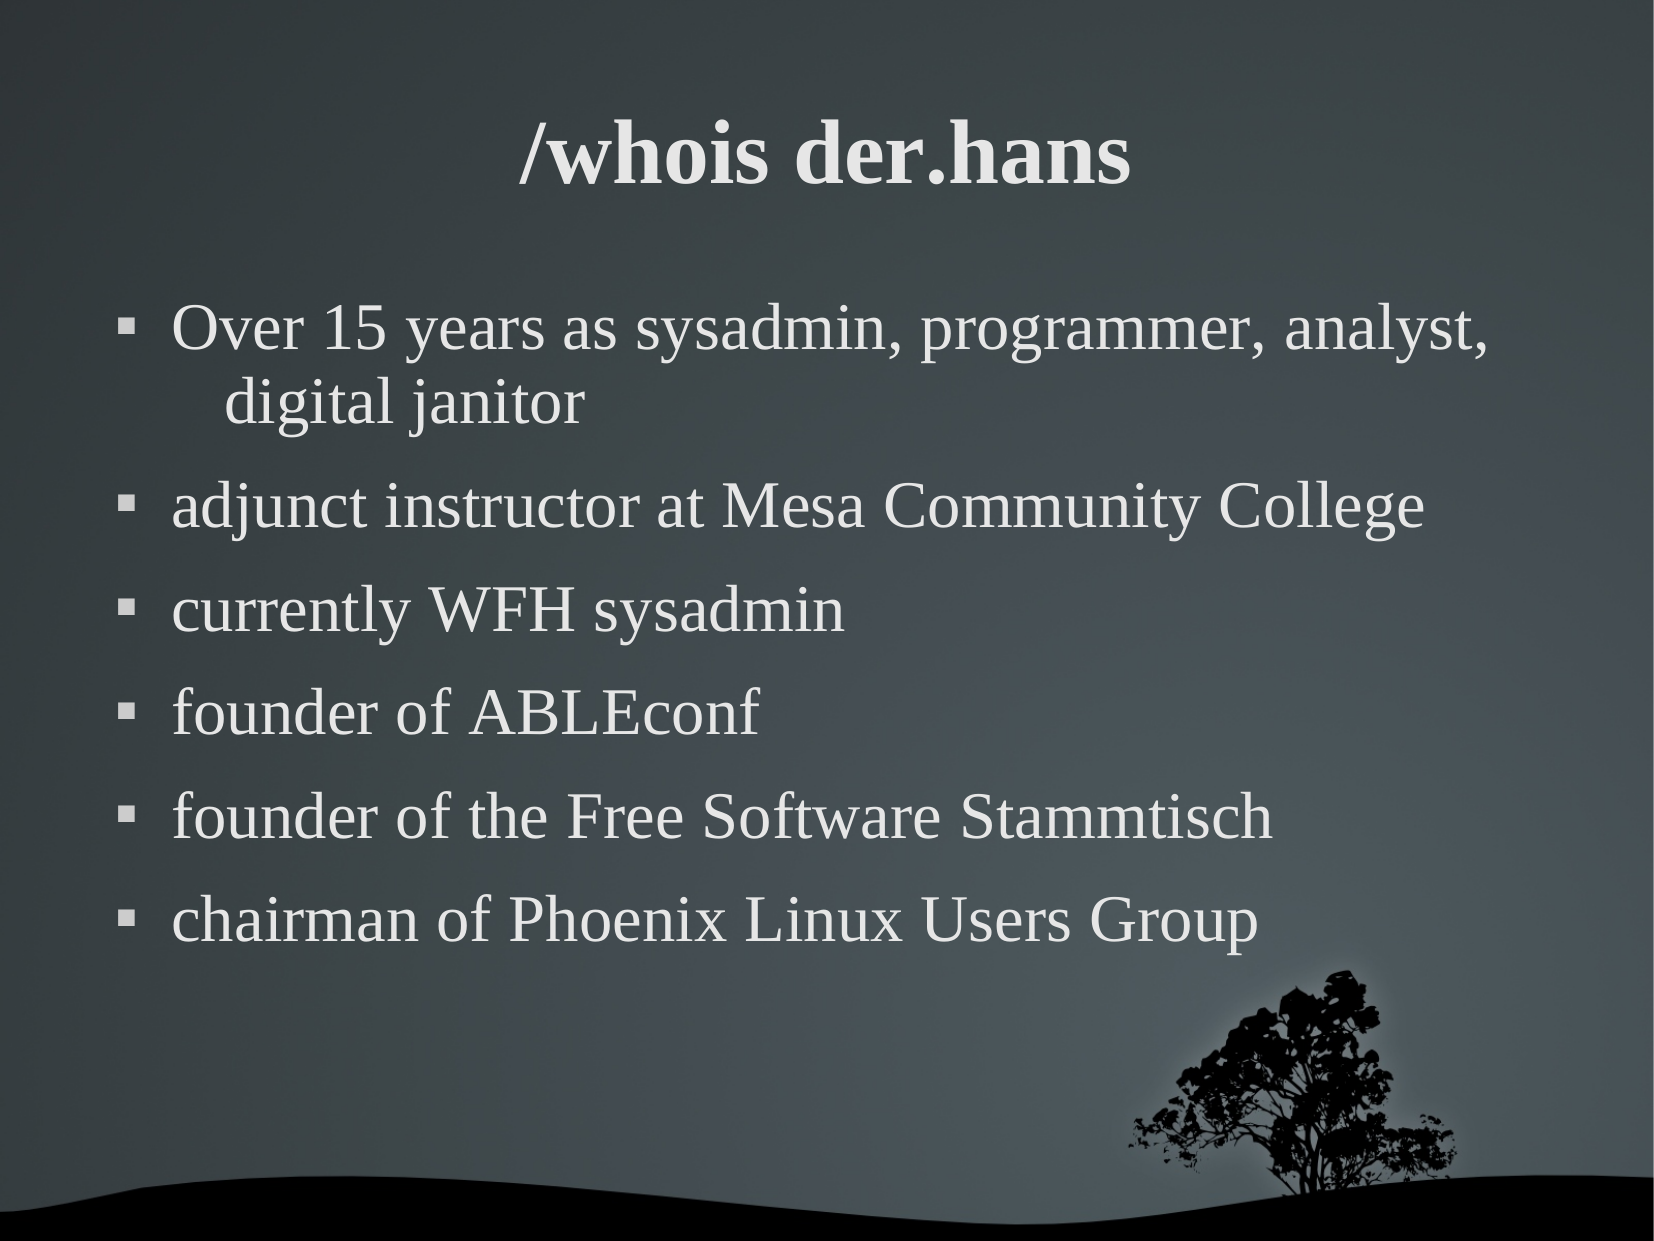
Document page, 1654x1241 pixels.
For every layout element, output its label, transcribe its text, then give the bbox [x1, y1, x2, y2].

list Over 15 years as sysadmin, programmer, analyst, digital janitor adjunct instructor at Mesa Community College currently WFH sysadmin founder of ABLEconf founder of the Free Software Stammtisch chairman of Phoenix Linux Users Group [82, 290, 1571, 1094]
title /whois der.hans [82, 56, 1571, 250]
picture [0, 0, 1654, 1241]
